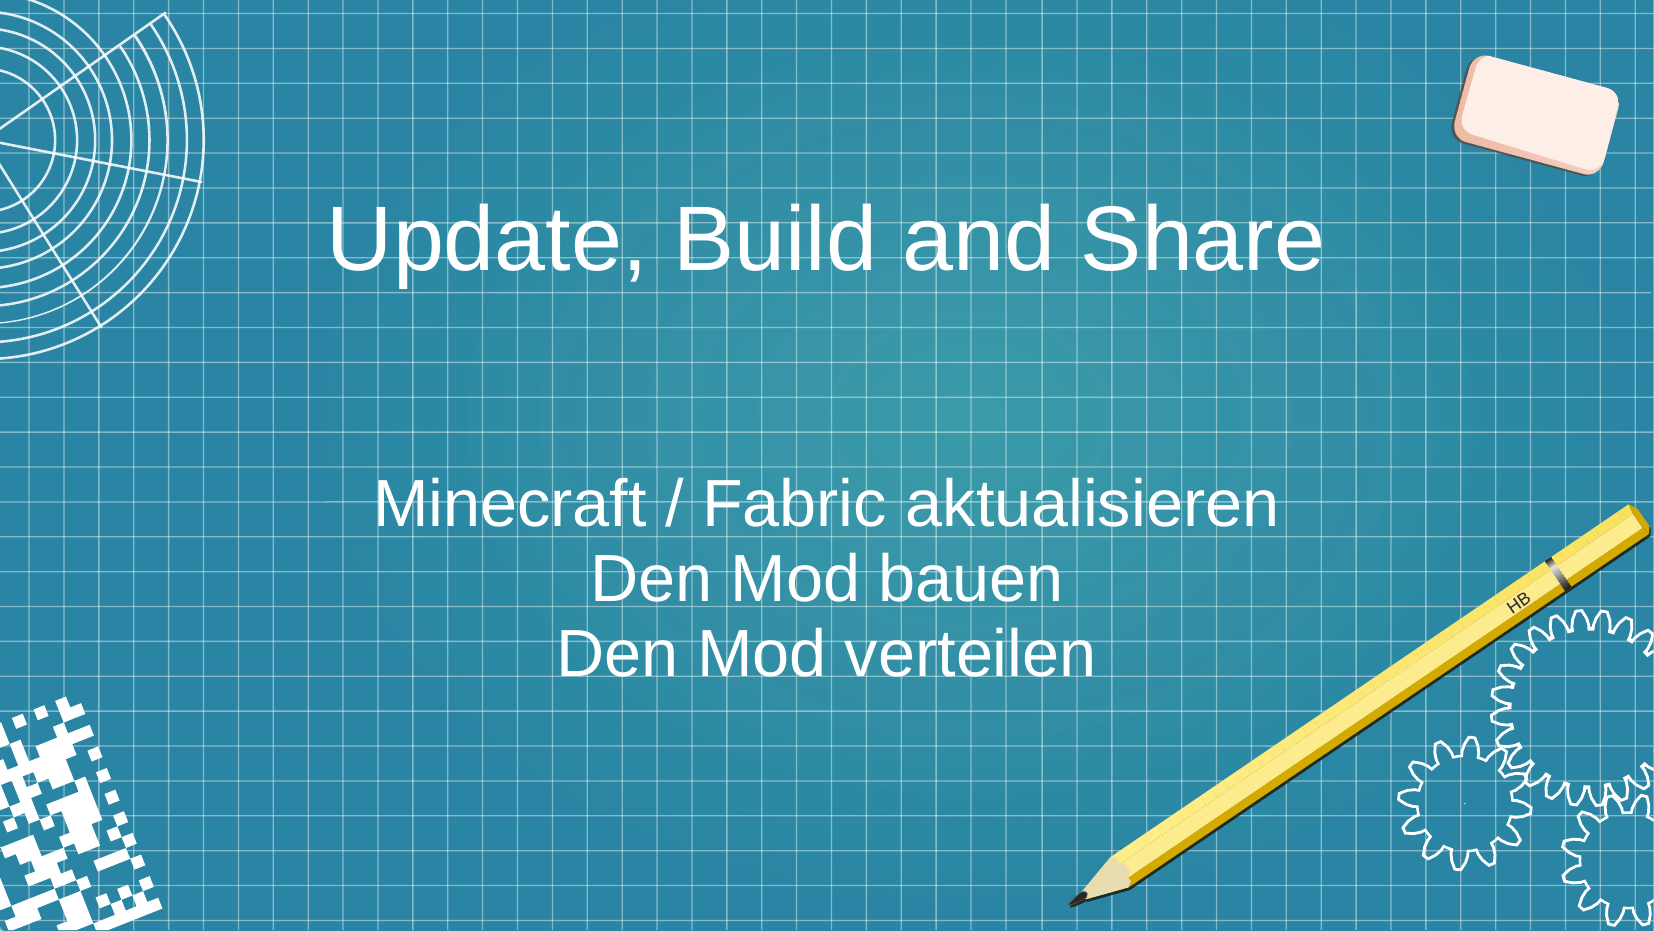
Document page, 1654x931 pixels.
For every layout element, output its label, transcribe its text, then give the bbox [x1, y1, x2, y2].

subtitle Minecraft / Fabric aktualisieren Den Mod bauen Den Mod verteilen [82, 389, 1571, 842]
title Update, Build and Share [82, 132, 1571, 346]
